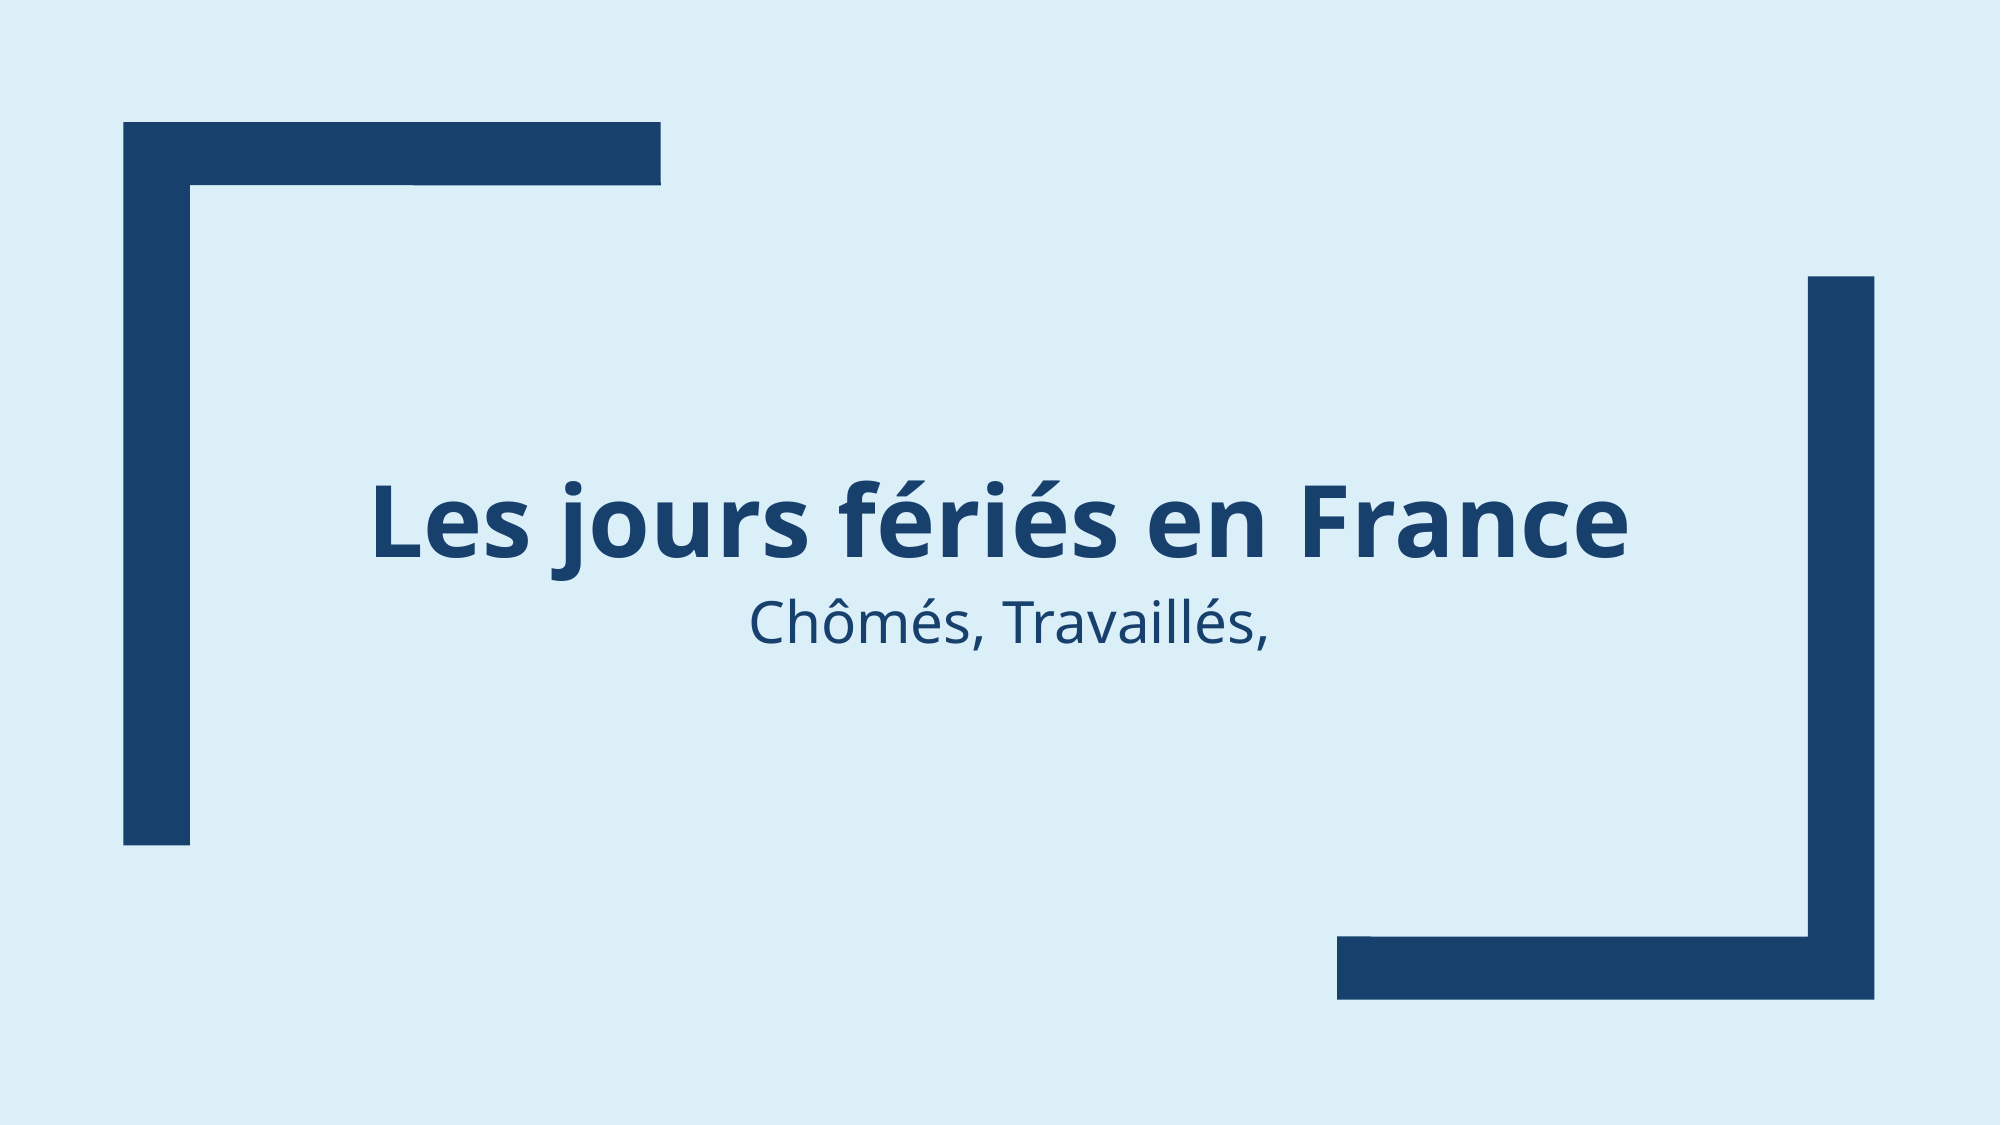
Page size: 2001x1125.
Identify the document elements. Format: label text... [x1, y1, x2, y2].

text_box Les jours fériés en France Chômés, Travaillés, [232, 465, 1768, 669]
